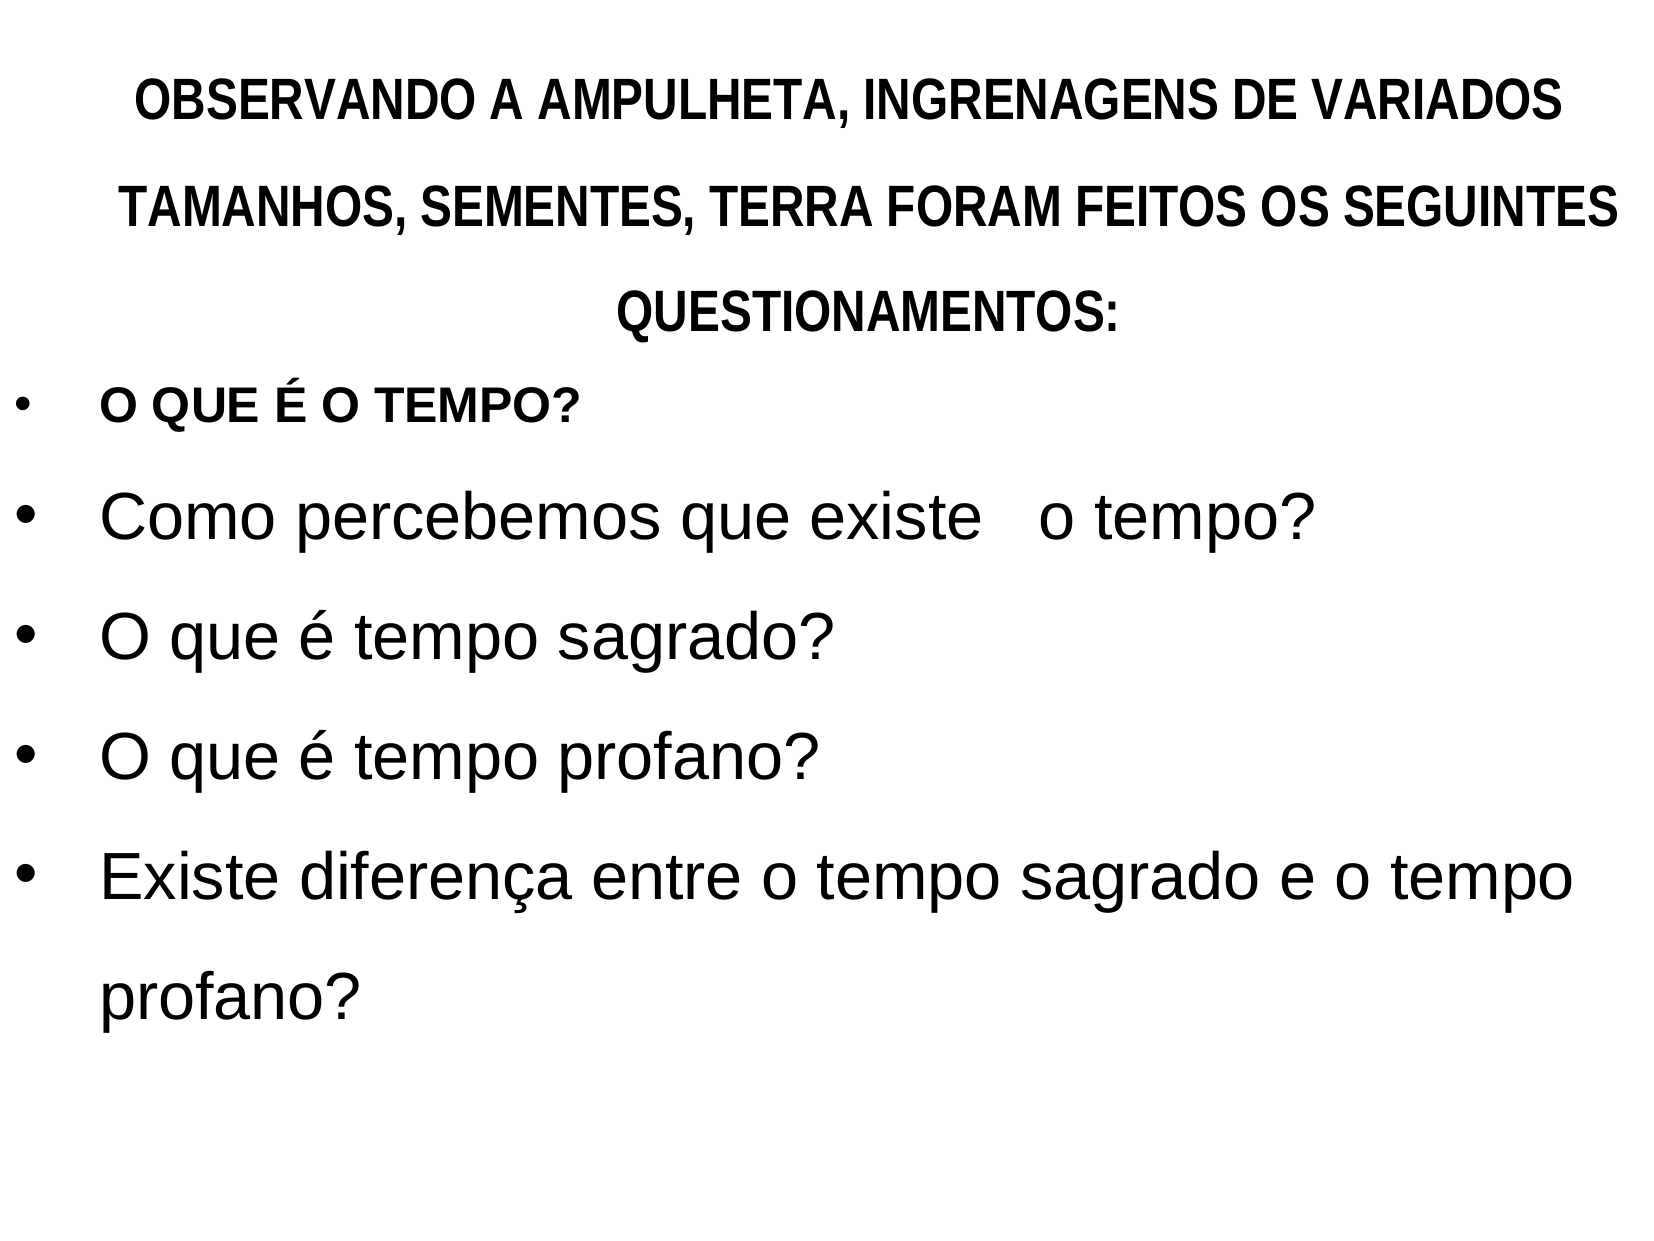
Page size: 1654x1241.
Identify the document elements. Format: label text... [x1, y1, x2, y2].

text_box OBSERVANDO A AMPULHETA, INGRENAGENS DE VARIADOS TAMANHOS, SEMENTES, TERRA FORAM FEITOS OS SEGUINTES QUESTIONAMENTOS: O QUE É O TEMPO? Como percebemos que existe o tempo? O que é tempo sagrado? O que é tempo profano? Existe diferença entre o tempo sagrado e o tempo profano? [0, 0, 1654, 1183]
